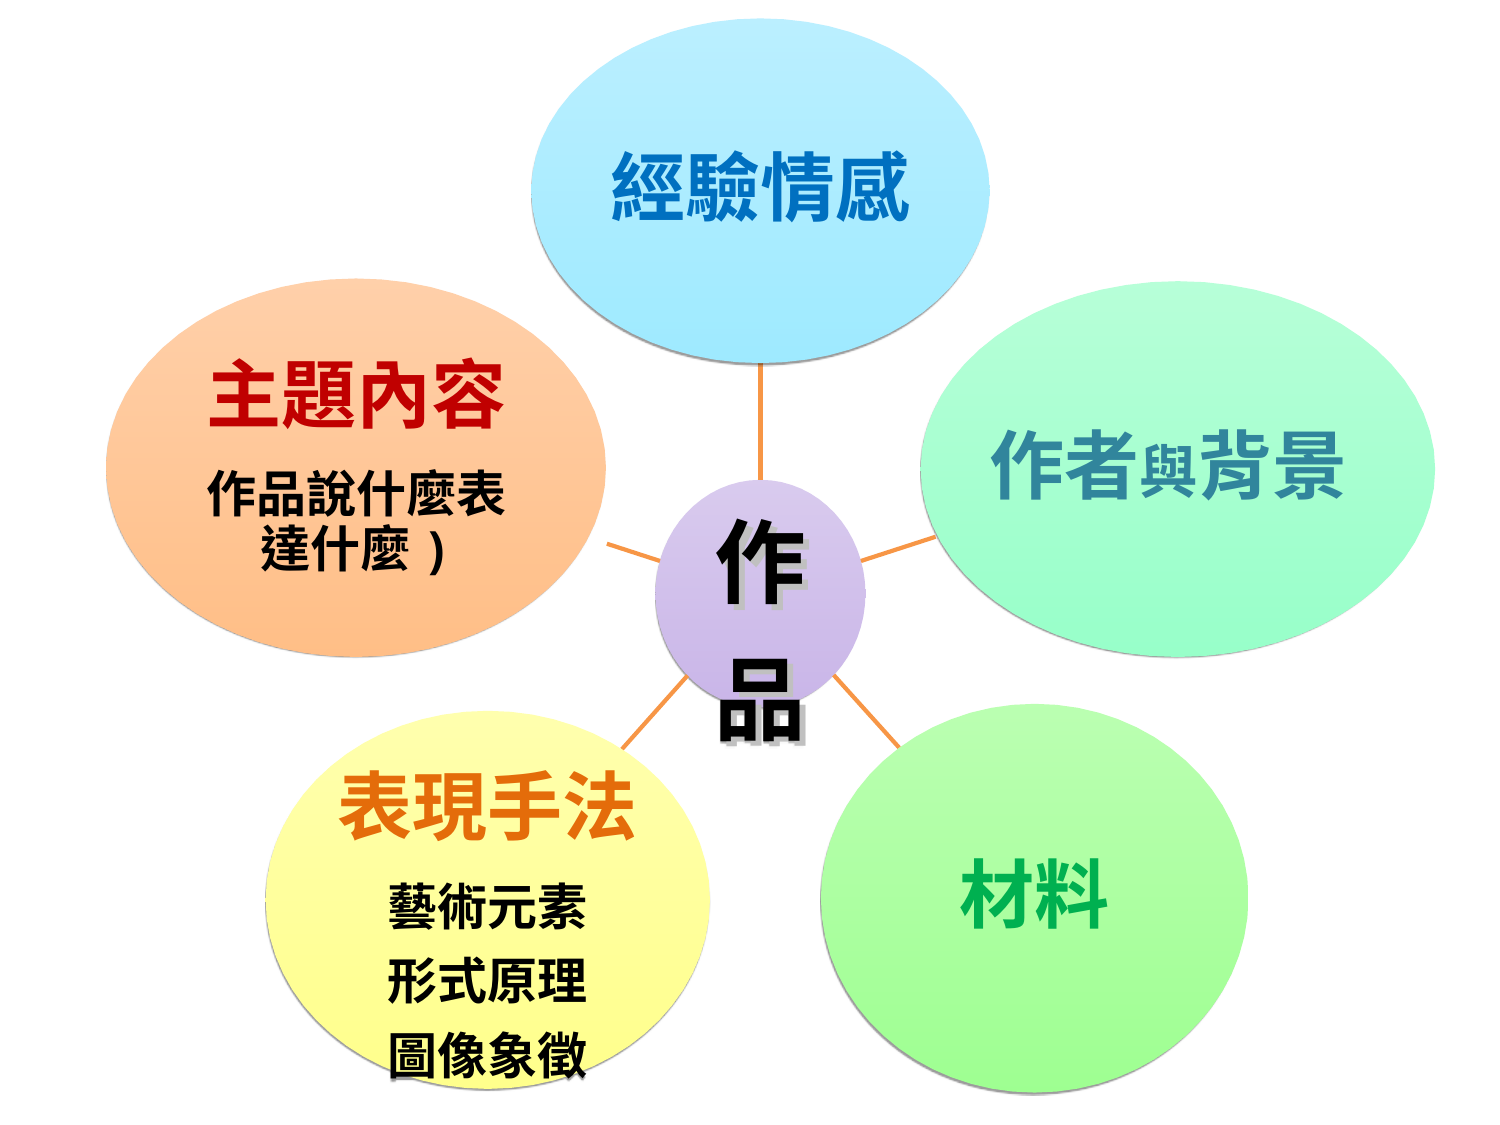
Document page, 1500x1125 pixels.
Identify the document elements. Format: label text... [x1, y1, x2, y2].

text_box 經驗情感 [531, 18, 990, 364]
text_box 表現手法 藝術元素 形式原理 圖像象徵 [396, 1038, 428, 1072]
text_box 作 品 [655, 479, 866, 708]
text_box 作者與背景 [920, 281, 1436, 657]
text_box 表現手法 藝術元素 形式原理 圖像象徵 [265, 710, 710, 1089]
text_box 主題內容 作品說什麼表達什麼) [106, 278, 606, 657]
text_box 材料 [820, 703, 1249, 1093]
